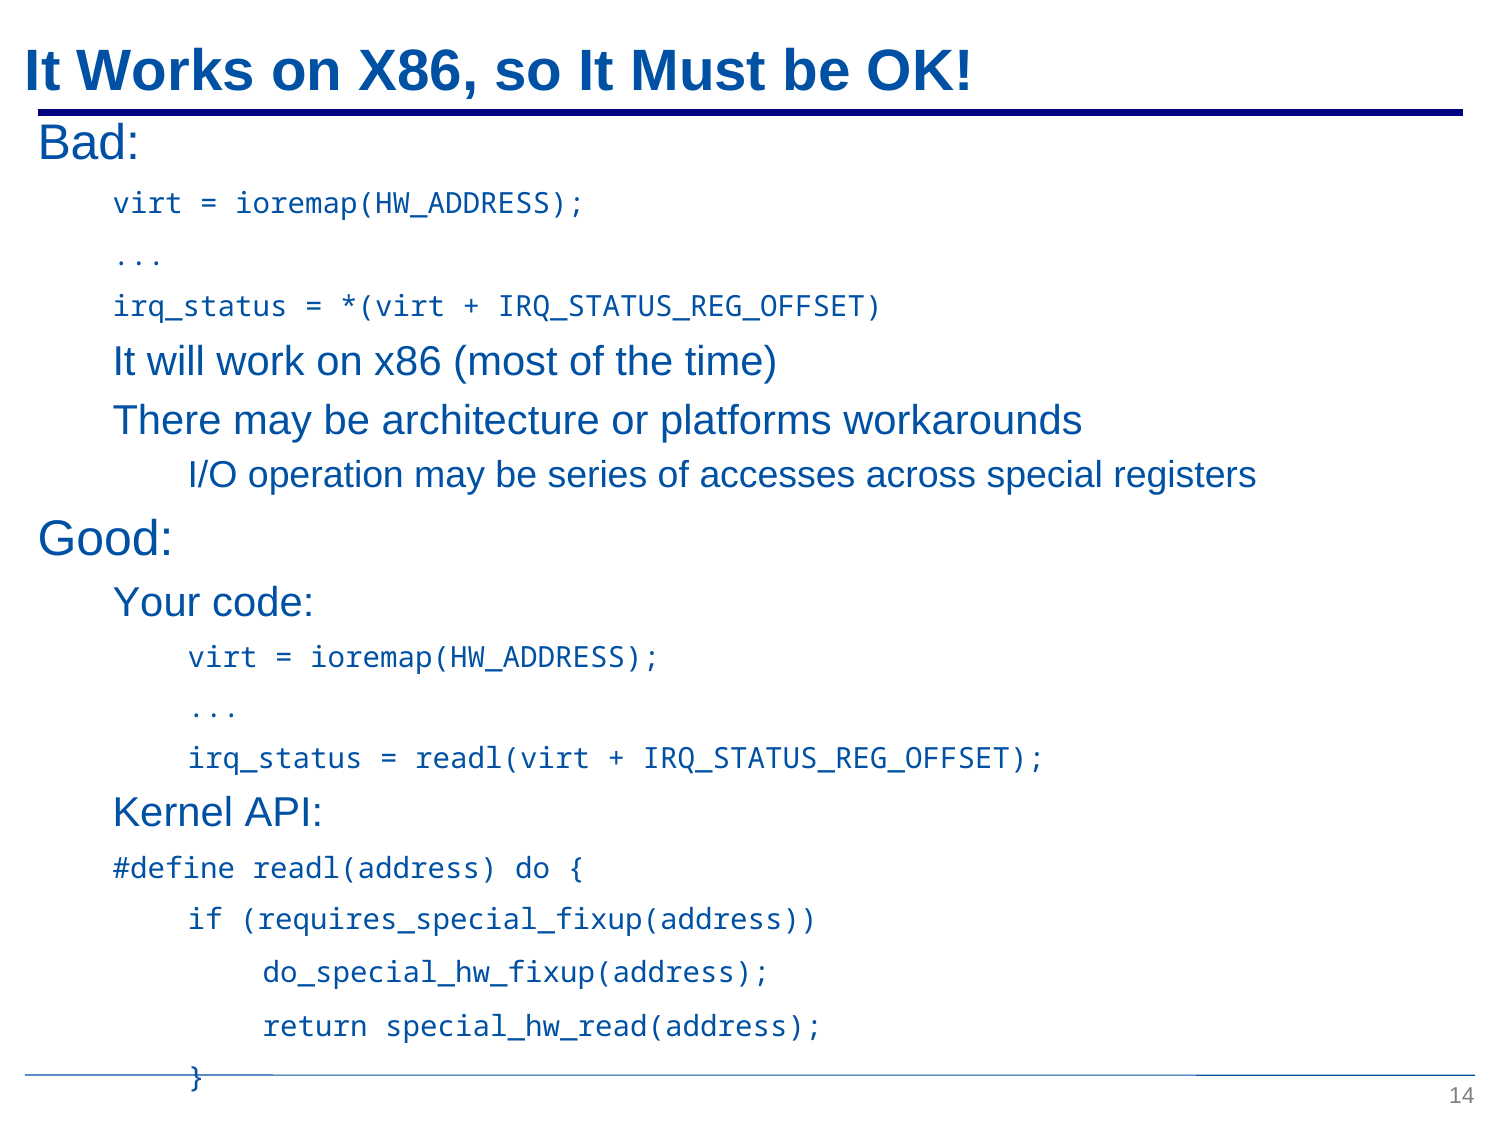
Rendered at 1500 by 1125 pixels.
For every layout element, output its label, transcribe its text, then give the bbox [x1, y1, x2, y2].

title It Works on X86, so It Must be OK! [24, 19, 1463, 118]
list Bad: virt = ioremap(HW_ADDRESS); ... irq_status = *(virt + IRQ_STATUS_REG_OFFSET) It will work on x86 (most of the time) There may be architecture or platforms workarounds I/O operation may be series of accesses across special registers Good: Your code: virt = ioremap(HW_ADDRESS); ... irq_status = readl(virt + IRQ_STATUS_REG_OFFSET); Kernel API: #define readl(address) do { if (requires_special_fixup(address)) do_special_hw_fixup(address); return special_hw_read(address); } [37, 112, 1488, 1116]
